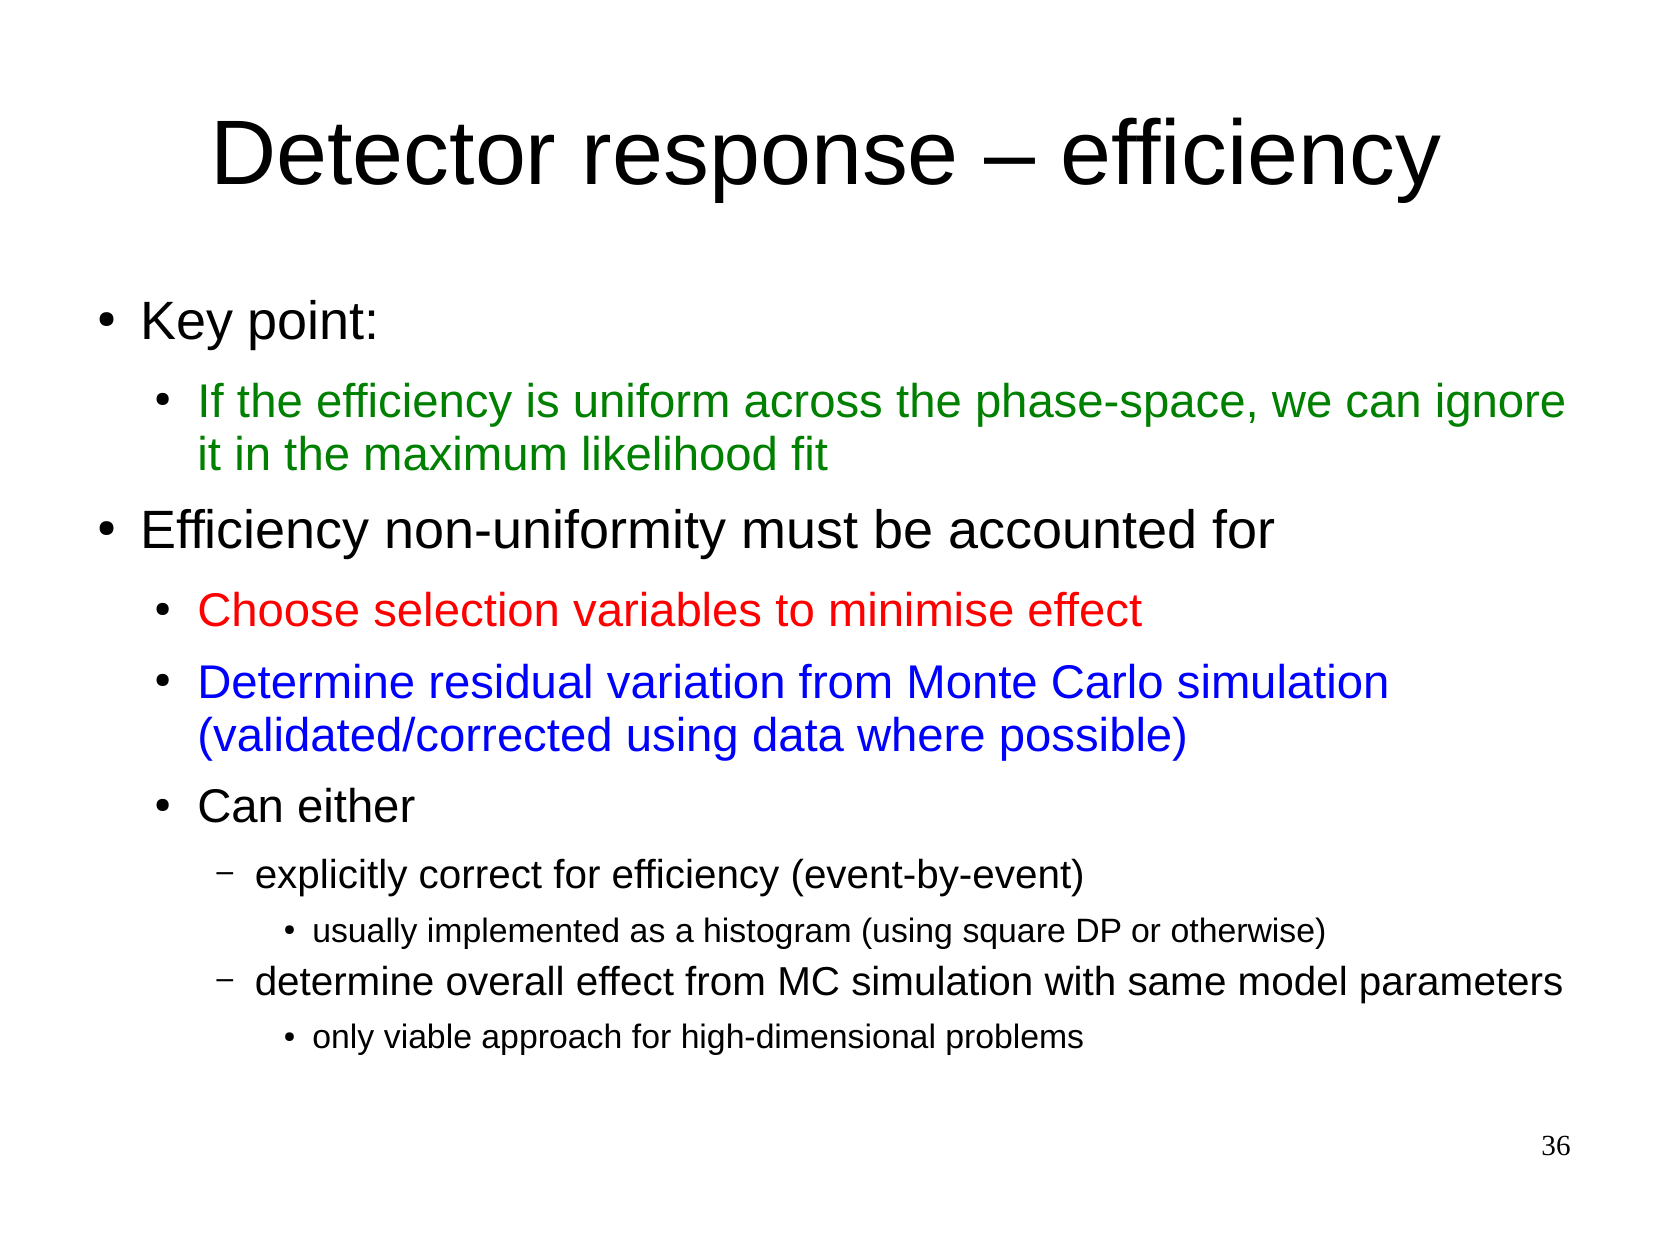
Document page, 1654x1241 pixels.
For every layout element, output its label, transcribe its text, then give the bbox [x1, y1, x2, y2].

list Key point: If the efficiency is uniform across the phase-space, we can ignore it in the maximum likelihood fit Efficiency non-uniformity must be accounted for Choose selection variables to minimise effect Determine residual variation from Monte Carlo simulation (validated/corrected using data where possible) Can either explicitly correct for efficiency (event-by-event) usually implemented as a histogram (using square DP or otherwise) determine overall effect from MC simulation with same model parameters only viable approach for high-dimensional problems [82, 290, 1571, 1109]
title Detector response – efficiency [82, 56, 1571, 250]
